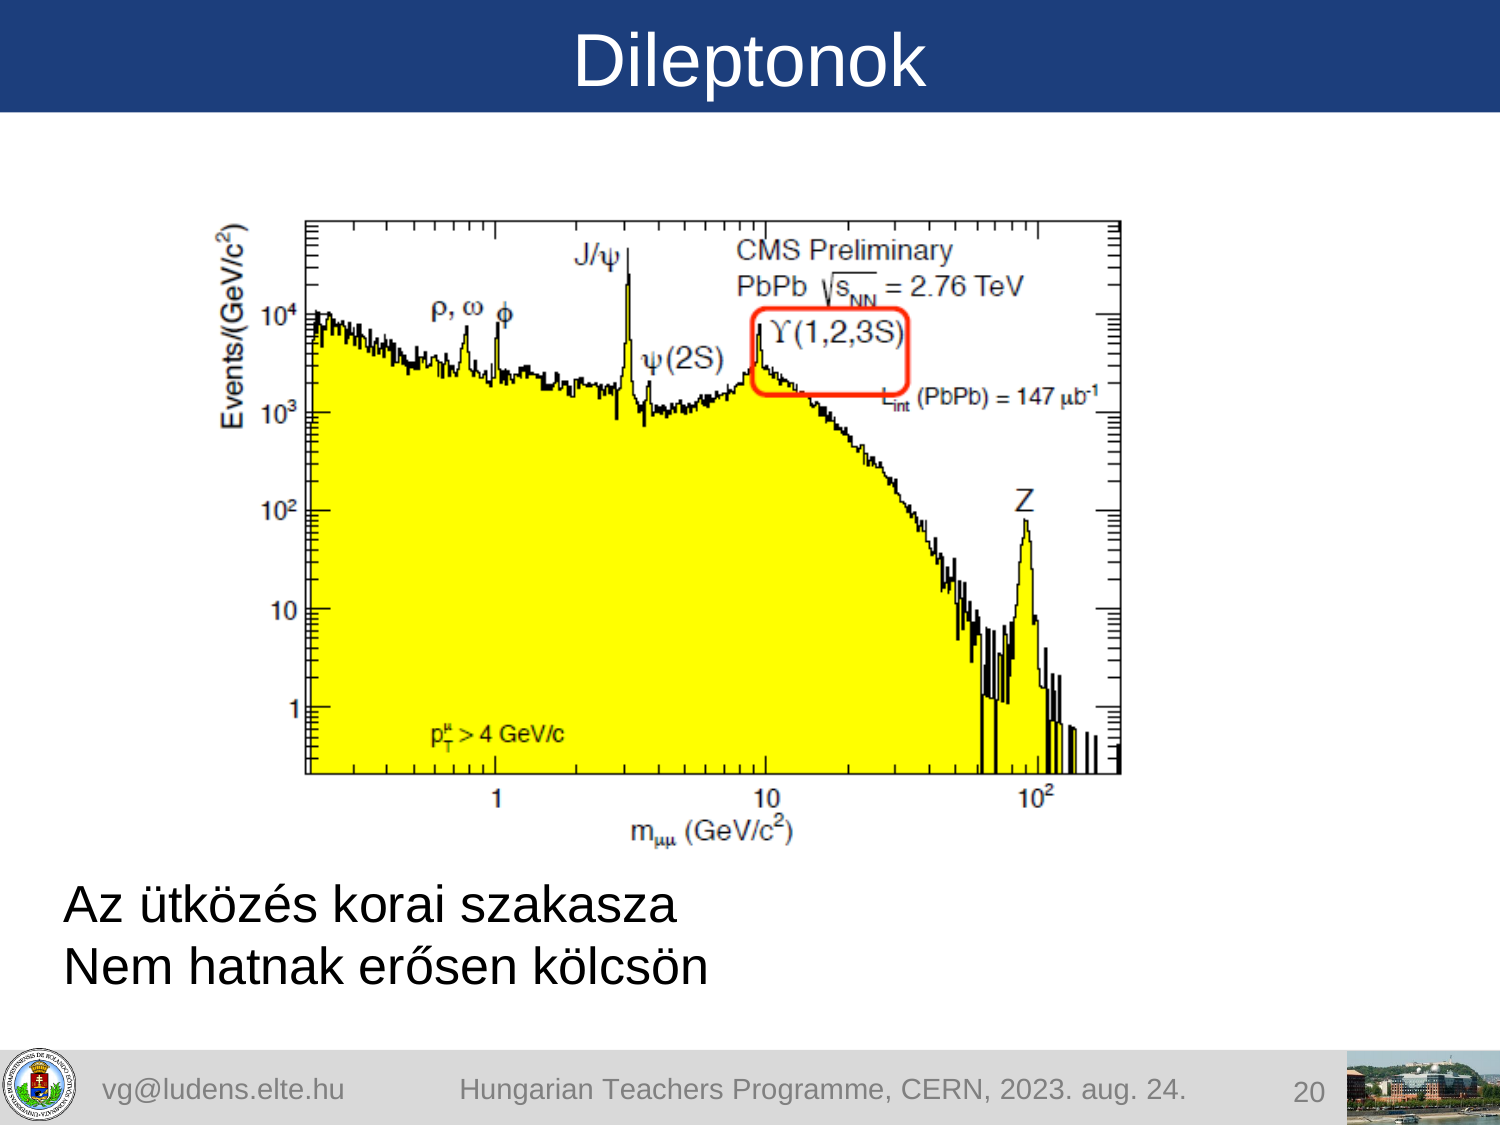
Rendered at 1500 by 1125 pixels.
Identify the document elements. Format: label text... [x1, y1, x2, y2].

picture [2, 1048, 76, 1121]
title Dileptonok [0, 0, 1500, 113]
picture [200, 212, 1134, 851]
text_box Az ütközés korai szakasza Nem hatnak erősen kölcsön [48, 862, 726, 1004]
picture [1347, 1051, 1500, 1125]
